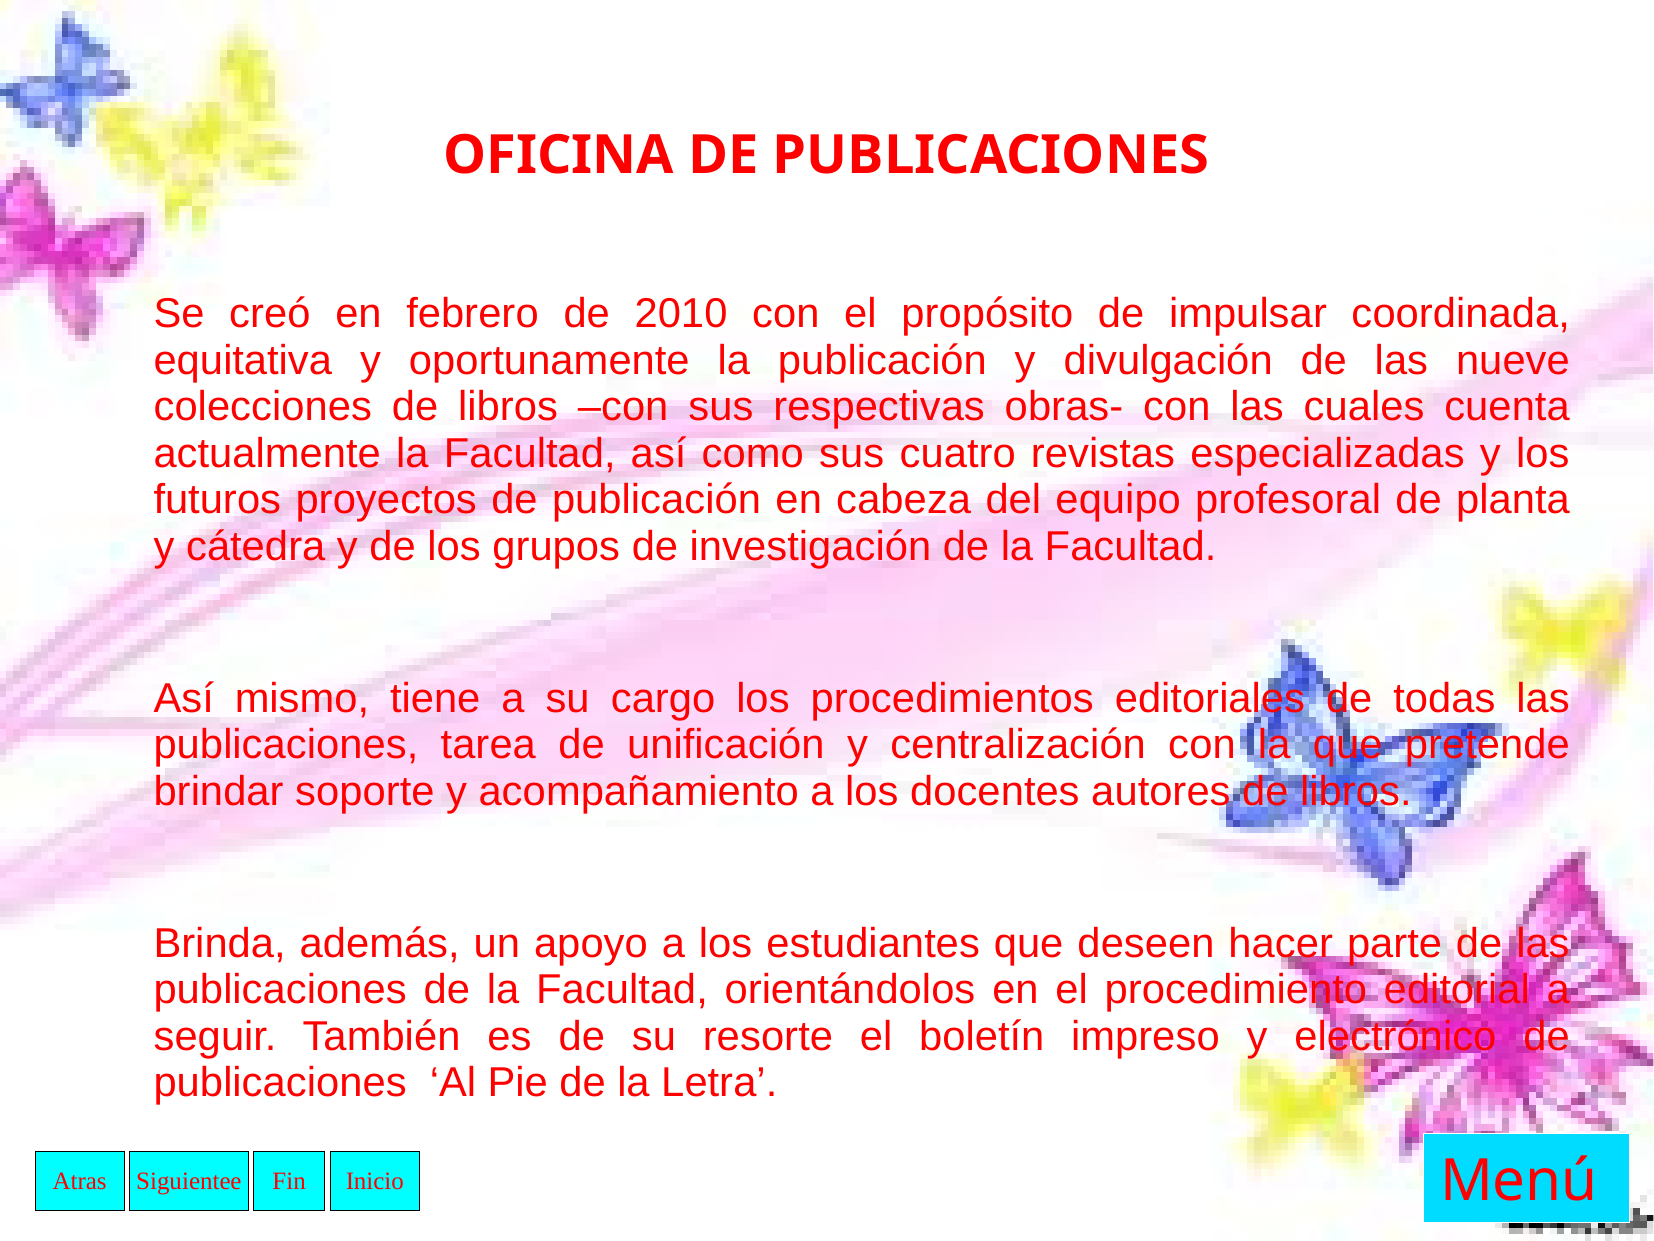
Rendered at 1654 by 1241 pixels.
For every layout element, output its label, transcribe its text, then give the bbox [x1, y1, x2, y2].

text_box Siguientee [129, 1151, 249, 1211]
text_box Menú [1423, 1133, 1630, 1223]
list Se creó en febrero de 2010 con el propósito de impulsar coordinada, equitativa y oportunamente la publicación y divulgación de las nueve colecciones de libros –con sus respectivas obras- con las cuales cuenta actualmente la Facultad, así como sus cuatro revistas especializadas y los futuros proyectos de publicación en cabeza del equipo profesoral de planta y cátedra y de los grupos de investigación de la Facultad. Así mismo, tiene a su cargo los procedimientos editoriales de todas las publicaciones, tarea de unificación y centralización con la que pretende brindar soporte y acompañamiento a los docentes autores de libros. Brinda, además, un apoyo a los estudiantes que deseen hacer parte de las publicaciones de la Facultad, orientándolos en el procedimiento editorial a seguir. También es de su resorte el boletín impreso y electrónico de publicaciones ‘Al Pie de la Letra’. [82, 290, 1571, 1110]
text_box Atras [35, 1151, 125, 1211]
picture [0, 0, 1654, 1241]
text_box Fin [253, 1151, 325, 1211]
title OFICINA DE PUBLICACIONES [82, 56, 1571, 250]
text_box Inicio [330, 1151, 420, 1211]
